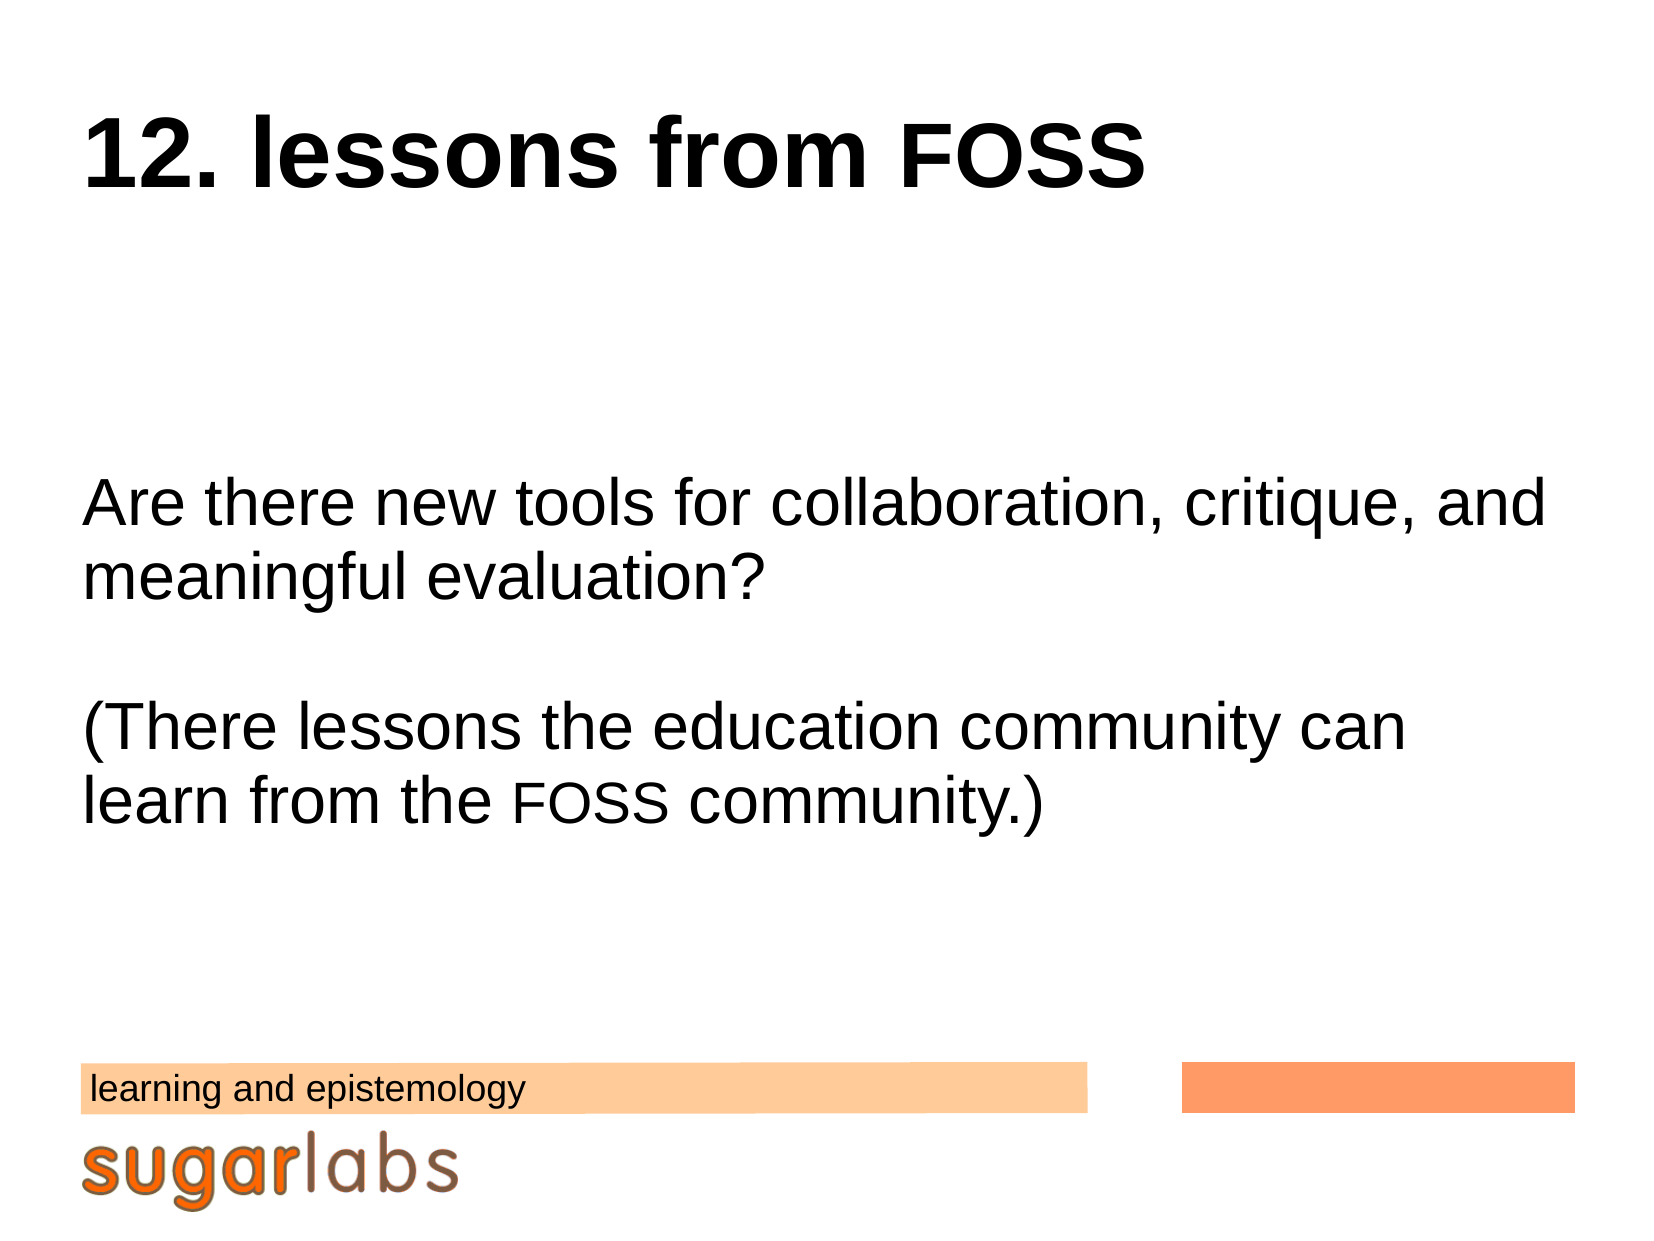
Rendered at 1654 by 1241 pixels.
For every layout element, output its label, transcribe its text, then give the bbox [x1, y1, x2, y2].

picture [82, 1130, 458, 1212]
subtitle Are there new tools for collaboration, critique, and meaningful evaluation? (There lessons the education community can learn from the FOSS community.) [82, 290, 1571, 1013]
title 12. lessons from FOSS [82, 49, 1571, 257]
text_box learning and epistemology [75, 1060, 938, 1122]
